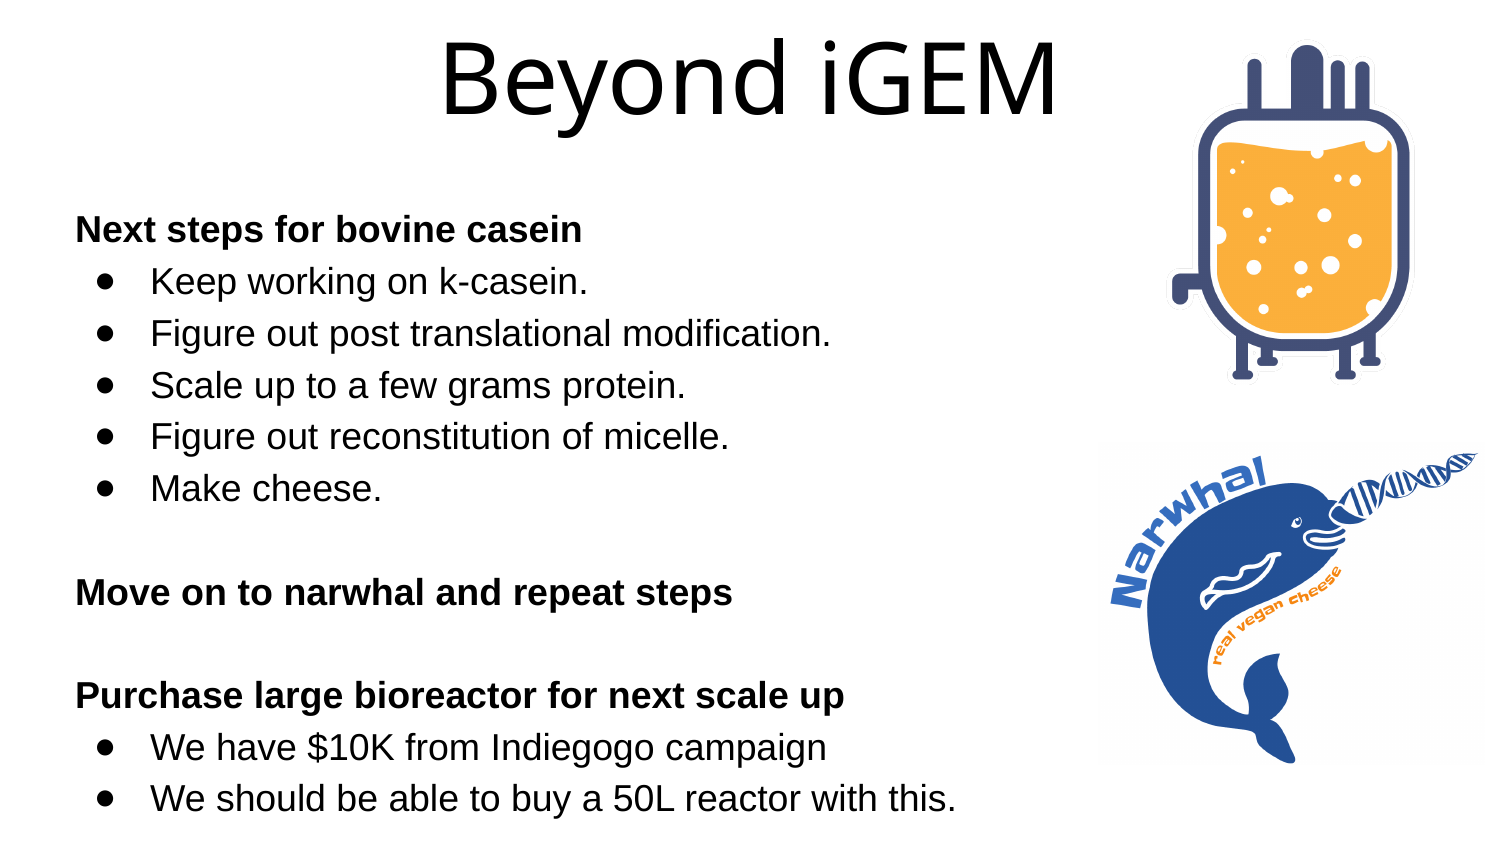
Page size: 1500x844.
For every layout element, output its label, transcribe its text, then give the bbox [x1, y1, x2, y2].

picture [1164, 136, 1419, 388]
text_box Beyond iGEM [0, 0, 1500, 136]
picture [1098, 442, 1485, 765]
text_box Next steps for bovine casein Keep working on k-casein. Figure out post translational modification. Scale up to a few grams protein. Figure out reconstitution of micelle. Make cheese. Move on to narwhal and repeat steps Purchase large bioreactor for next scale up We have $10K from Indiegogo campaign We should be able to buy a 50L reactor with this. [59, 183, 1099, 276]
